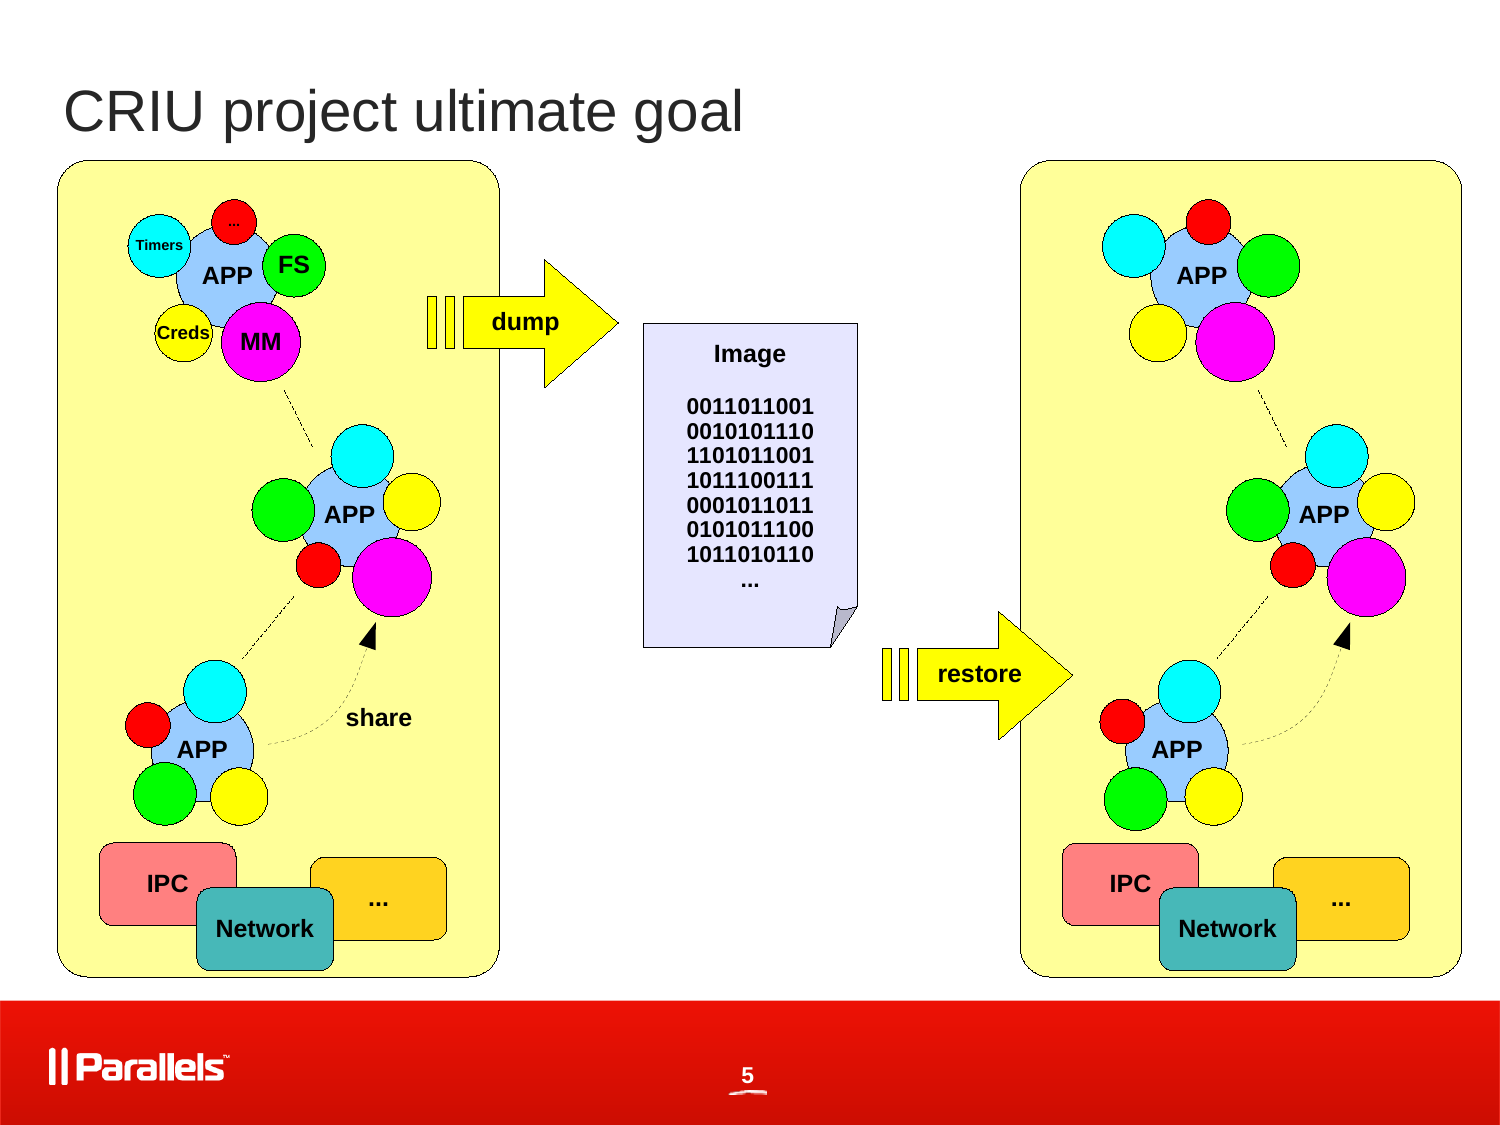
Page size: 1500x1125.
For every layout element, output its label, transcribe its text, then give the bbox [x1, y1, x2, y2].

text_box IPC [1062, 843, 1199, 926]
text_box APP [151, 702, 254, 802]
text_box dump [427, 296, 437, 349]
text_box APP [176, 227, 277, 328]
text_box Network [1159, 887, 1297, 971]
text_box share [330, 697, 428, 740]
text_box ... [310, 857, 447, 941]
text_box [165, 214, 212, 239]
text_box APP [303, 467, 400, 567]
text_box restore [882, 648, 892, 701]
text_box MM [221, 302, 301, 382]
text_box Timers [127, 214, 191, 278]
text_box dump [463, 259, 619, 388]
text_box [1020, 170, 1462, 978]
text_box FS [262, 234, 326, 298]
text_box Network [196, 887, 334, 971]
text_box Creds [154, 304, 213, 362]
text_box dump [445, 296, 455, 349]
title CRIU project ultimate goal [48, 10, 1454, 214]
text_box IPC [99, 842, 237, 926]
text_box ... [1273, 857, 1410, 941]
picture [727, 1090, 767, 1095]
text_box restore [917, 611, 1073, 740]
text_box APP [1277, 467, 1374, 567]
text_box restore [899, 648, 909, 701]
text_box ... [211, 199, 257, 245]
text_box Image 0011011001 0010101110 1101011001 1011100111 0001011011 0101011100 1011010110 ... [643, 323, 858, 648]
text_box APP [1125, 702, 1229, 802]
text_box APP [1150, 227, 1251, 328]
text_box [57, 214, 500, 978]
picture [49, 1046, 230, 1085]
